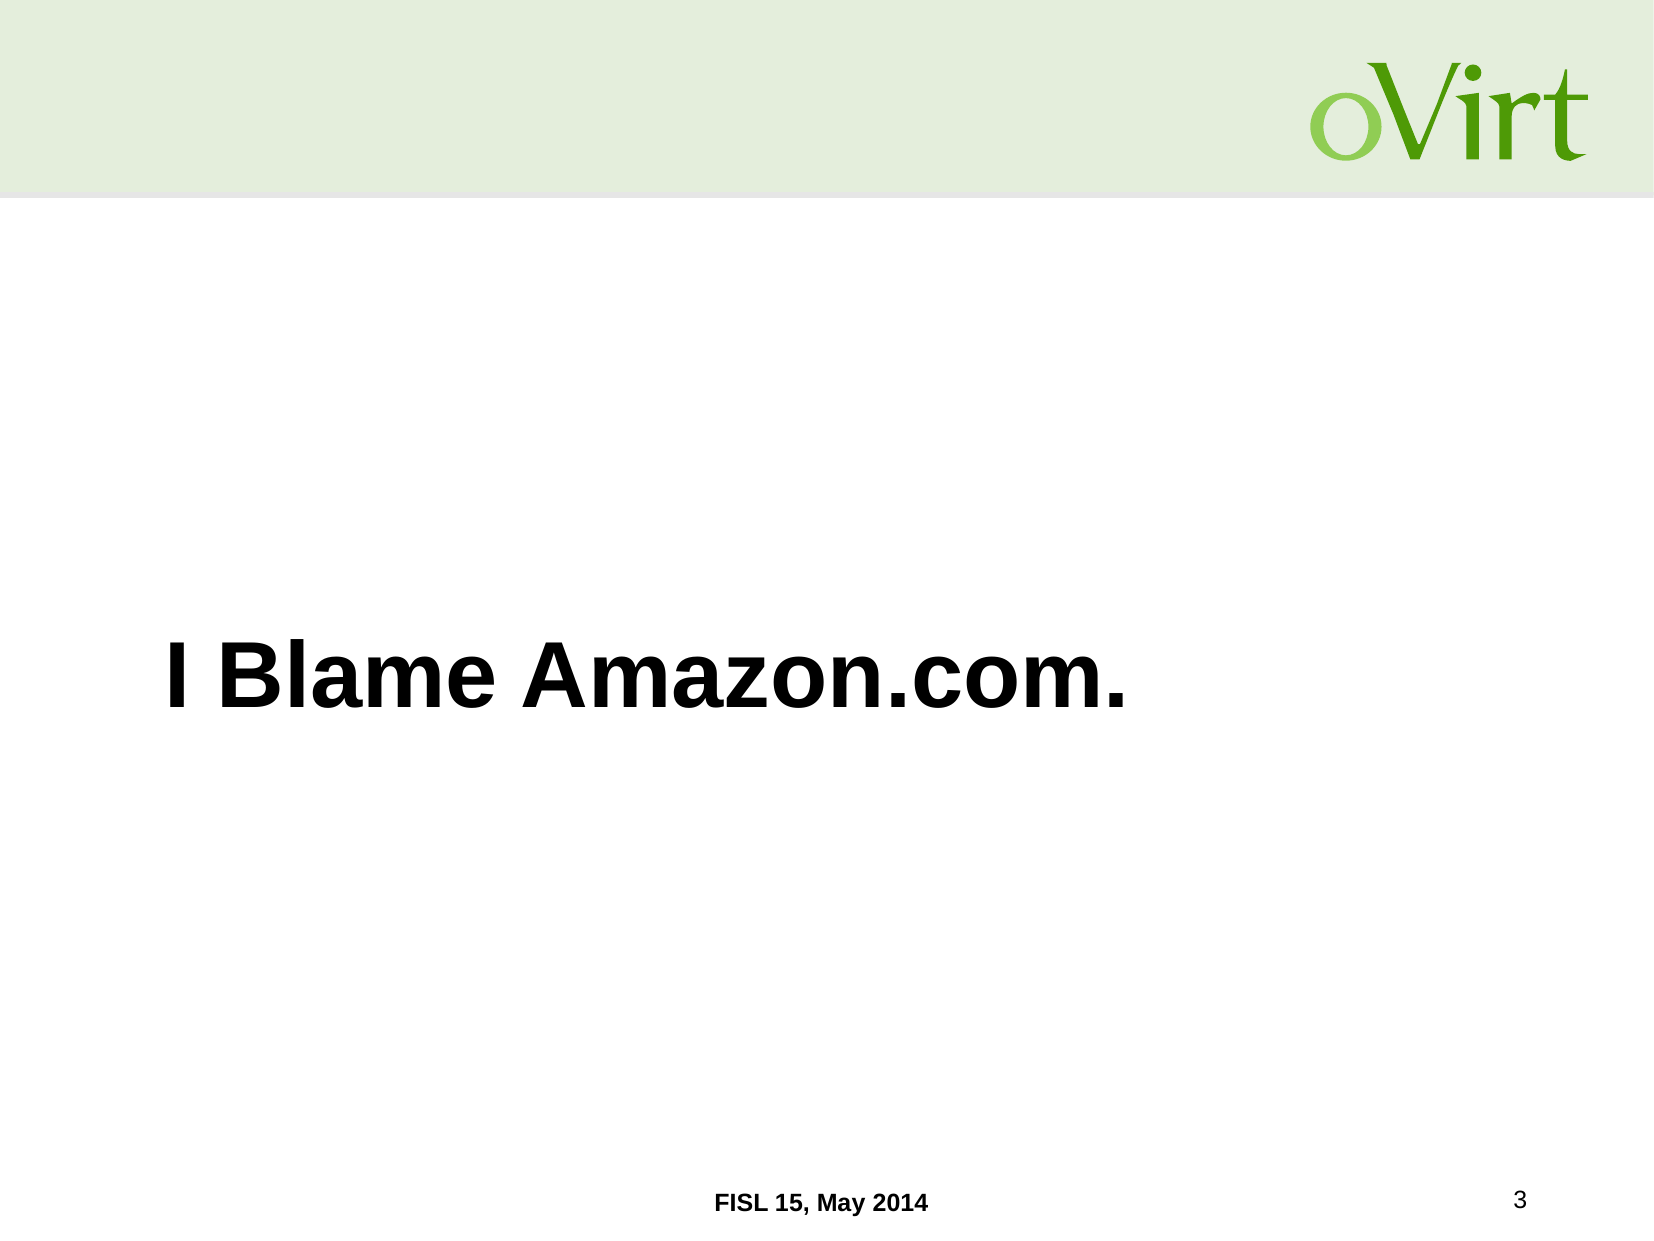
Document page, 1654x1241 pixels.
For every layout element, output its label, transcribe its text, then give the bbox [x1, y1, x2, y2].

text_box I Blame Amazon.com. [150, 615, 1381, 751]
